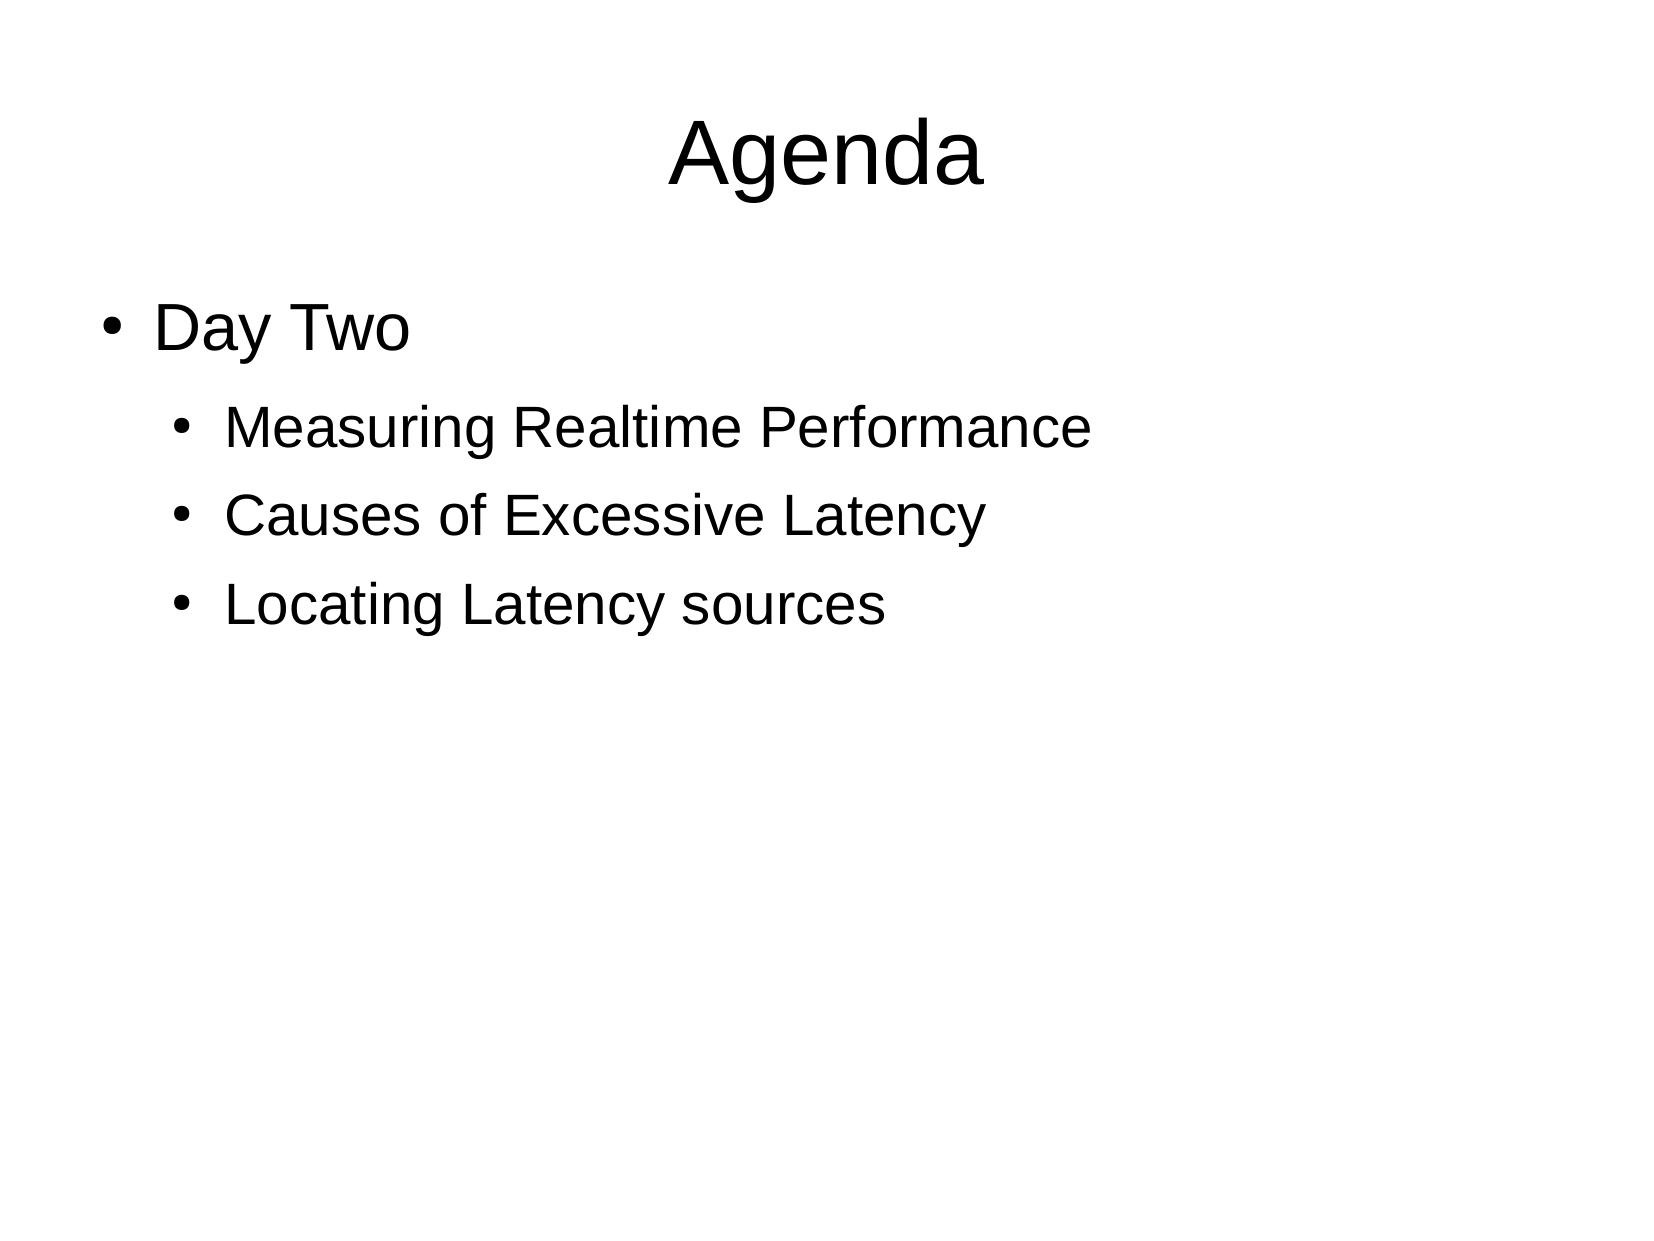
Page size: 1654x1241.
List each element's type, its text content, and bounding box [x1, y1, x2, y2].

title Agenda [82, 56, 1571, 250]
list Day Two Measuring Realtime Performance Causes of Excessive Latency Locating Latency sources [82, 290, 1571, 1094]
